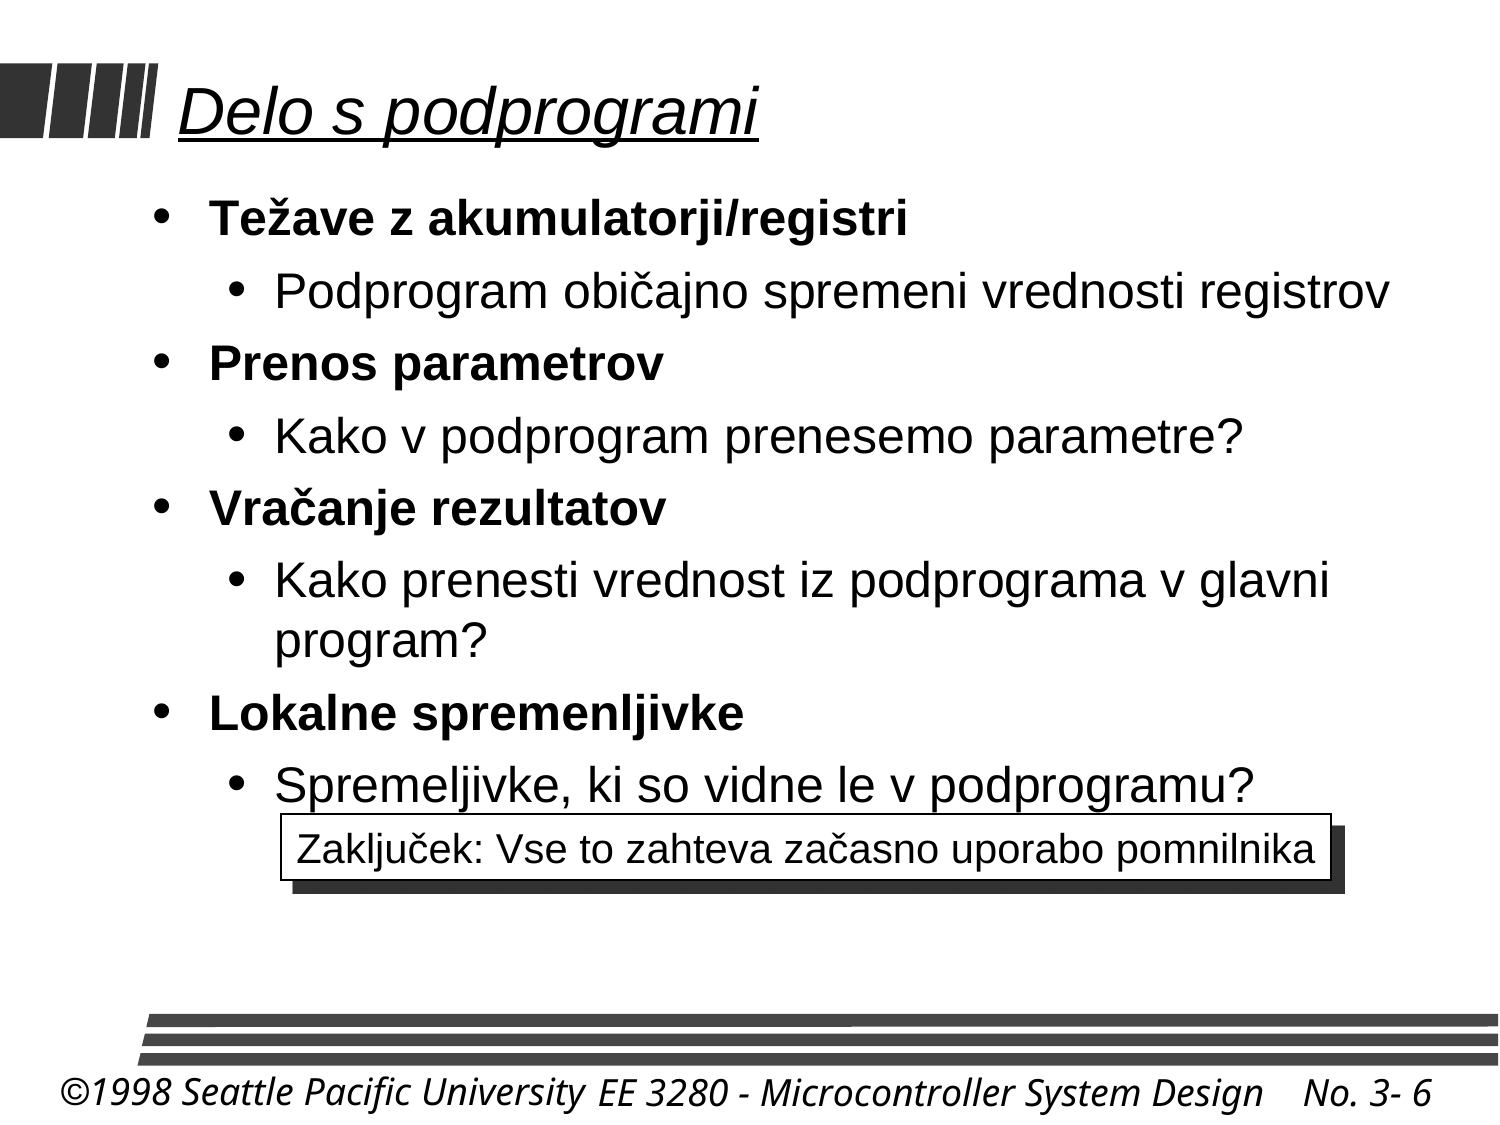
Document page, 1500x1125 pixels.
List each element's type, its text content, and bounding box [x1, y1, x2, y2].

list Težave z akumulatorji/registri Podprogram običajno spremeni vrednosti registrov Prenos parametrov Kako v podprogram prenesemo parametre? Vračanje rezultatov Kako prenesti vrednost iz podprograma v glavni program? Lokalne spremenljivke Spremeljivke, ki so vidne le v podprogramu? [137, 178, 1486, 976]
title Delo s podprogrami [162, 60, 1498, 156]
text_box Zaključek: Vse to zahteva začasno uporabo pomnilnika [281, 814, 1331, 880]
